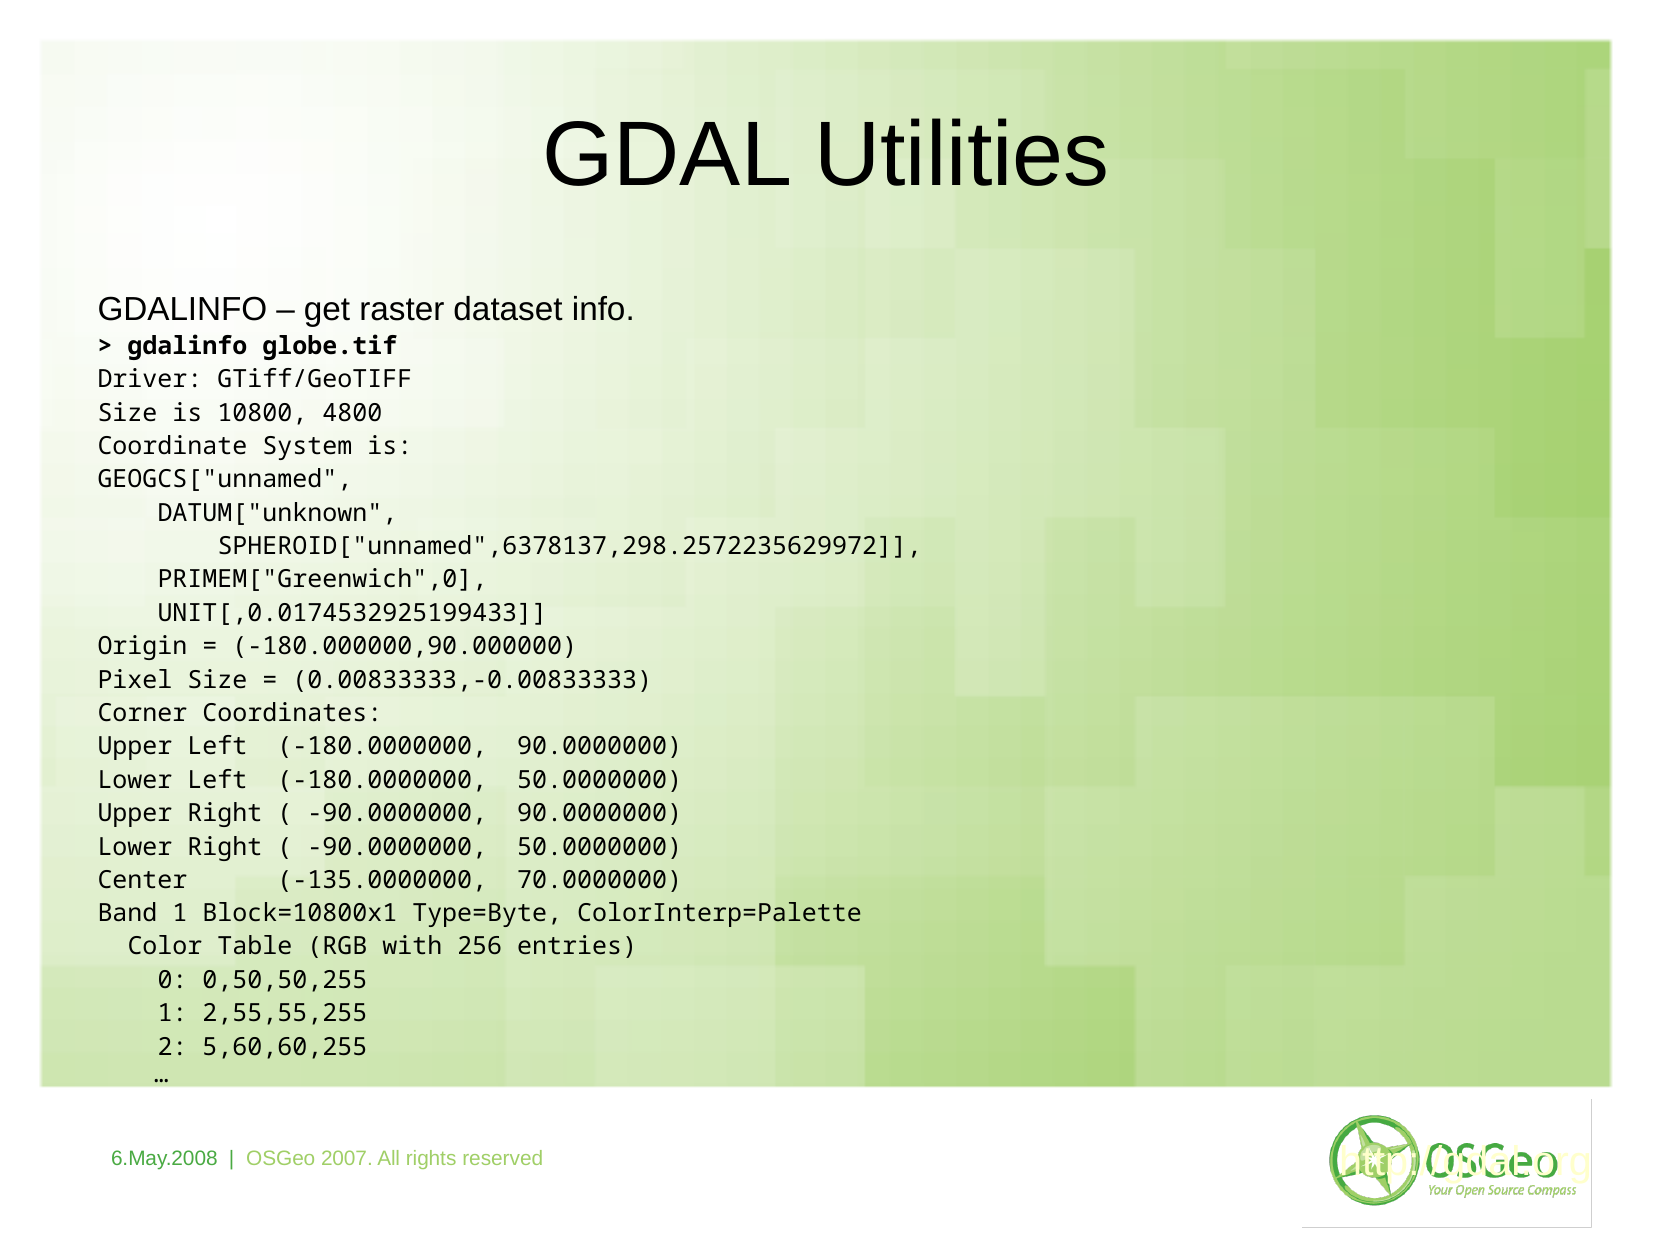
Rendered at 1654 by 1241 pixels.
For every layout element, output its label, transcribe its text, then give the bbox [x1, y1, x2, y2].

picture [0, 1, 1654, 1239]
text_box http://gdal.org [1324, 1143, 1608, 1190]
title GDAL Utilities [82, 50, 1571, 257]
list GDALINFO – get raster dataset info. > gdalinfo globe.tif Driver: GTiff/GeoTIFF Size is 10800, 4800 Coordinate System is: GEOGCS["unnamed", DATUM["unknown", SPHEROID["unnamed",6378137,298.2572235629972]], PRIMEM["Greenwich",0], UNIT[,0.0174532925199433]] Origin = (-180.000000,90.000000) Pixel Size = (0.00833333,-0.00833333) Corner Coordinates: Upper Left (-180.0000000, 90.0000000) Lower Left (-180.0000000, 50.0000000) Upper Right ( -90.0000000, 90.0000000) Lower Right ( -90.0000000, 50.0000000) Center (-135.0000000, 70.0000000) Band 1 Block=10800x1 Type=Byte, ColorInterp=Palette Color Table (RGB with 256 entries) 0: 0,50,50,255 1: 2,55,55,255 2: 5,60,60,255 … [82, 289, 1571, 1109]
